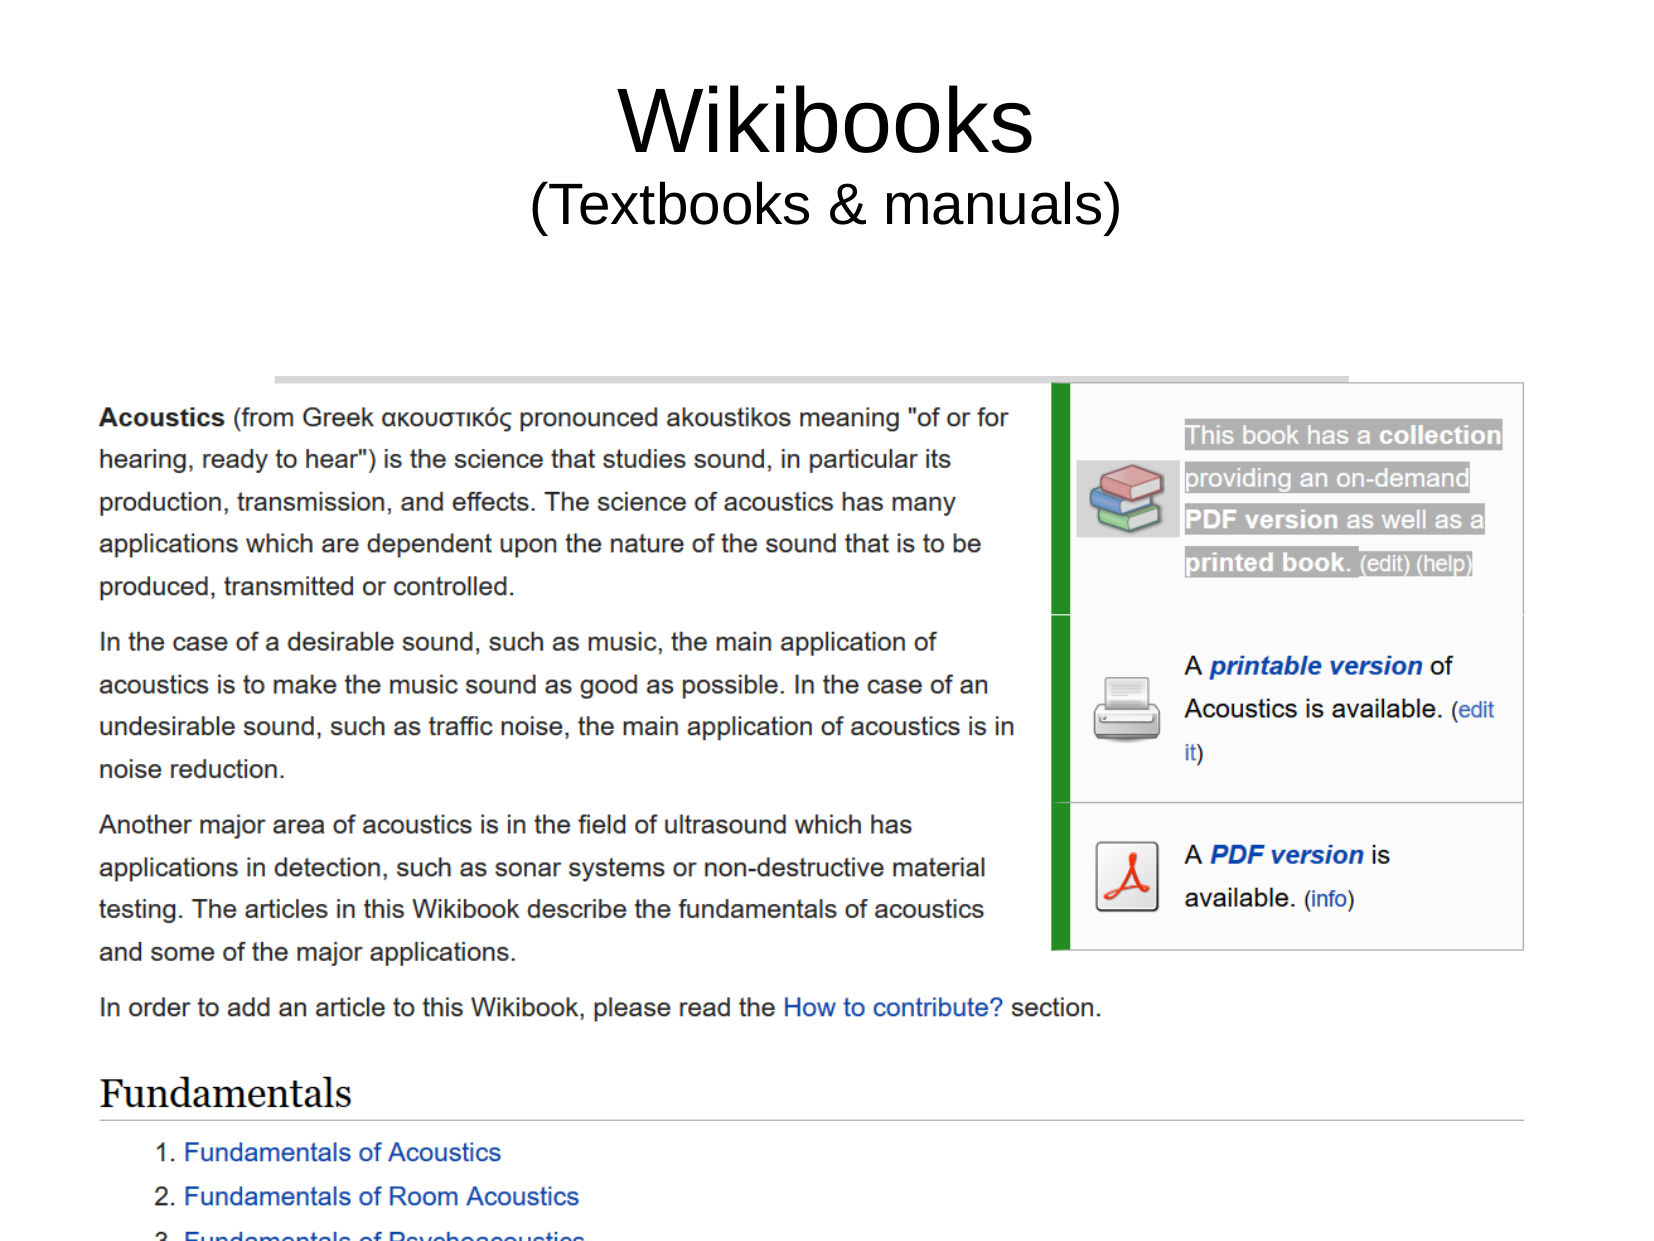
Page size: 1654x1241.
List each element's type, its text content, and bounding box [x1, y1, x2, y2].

title Wikibooks (Textbooks & manuals) [82, 49, 1571, 257]
picture [77, 376, 1538, 1241]
